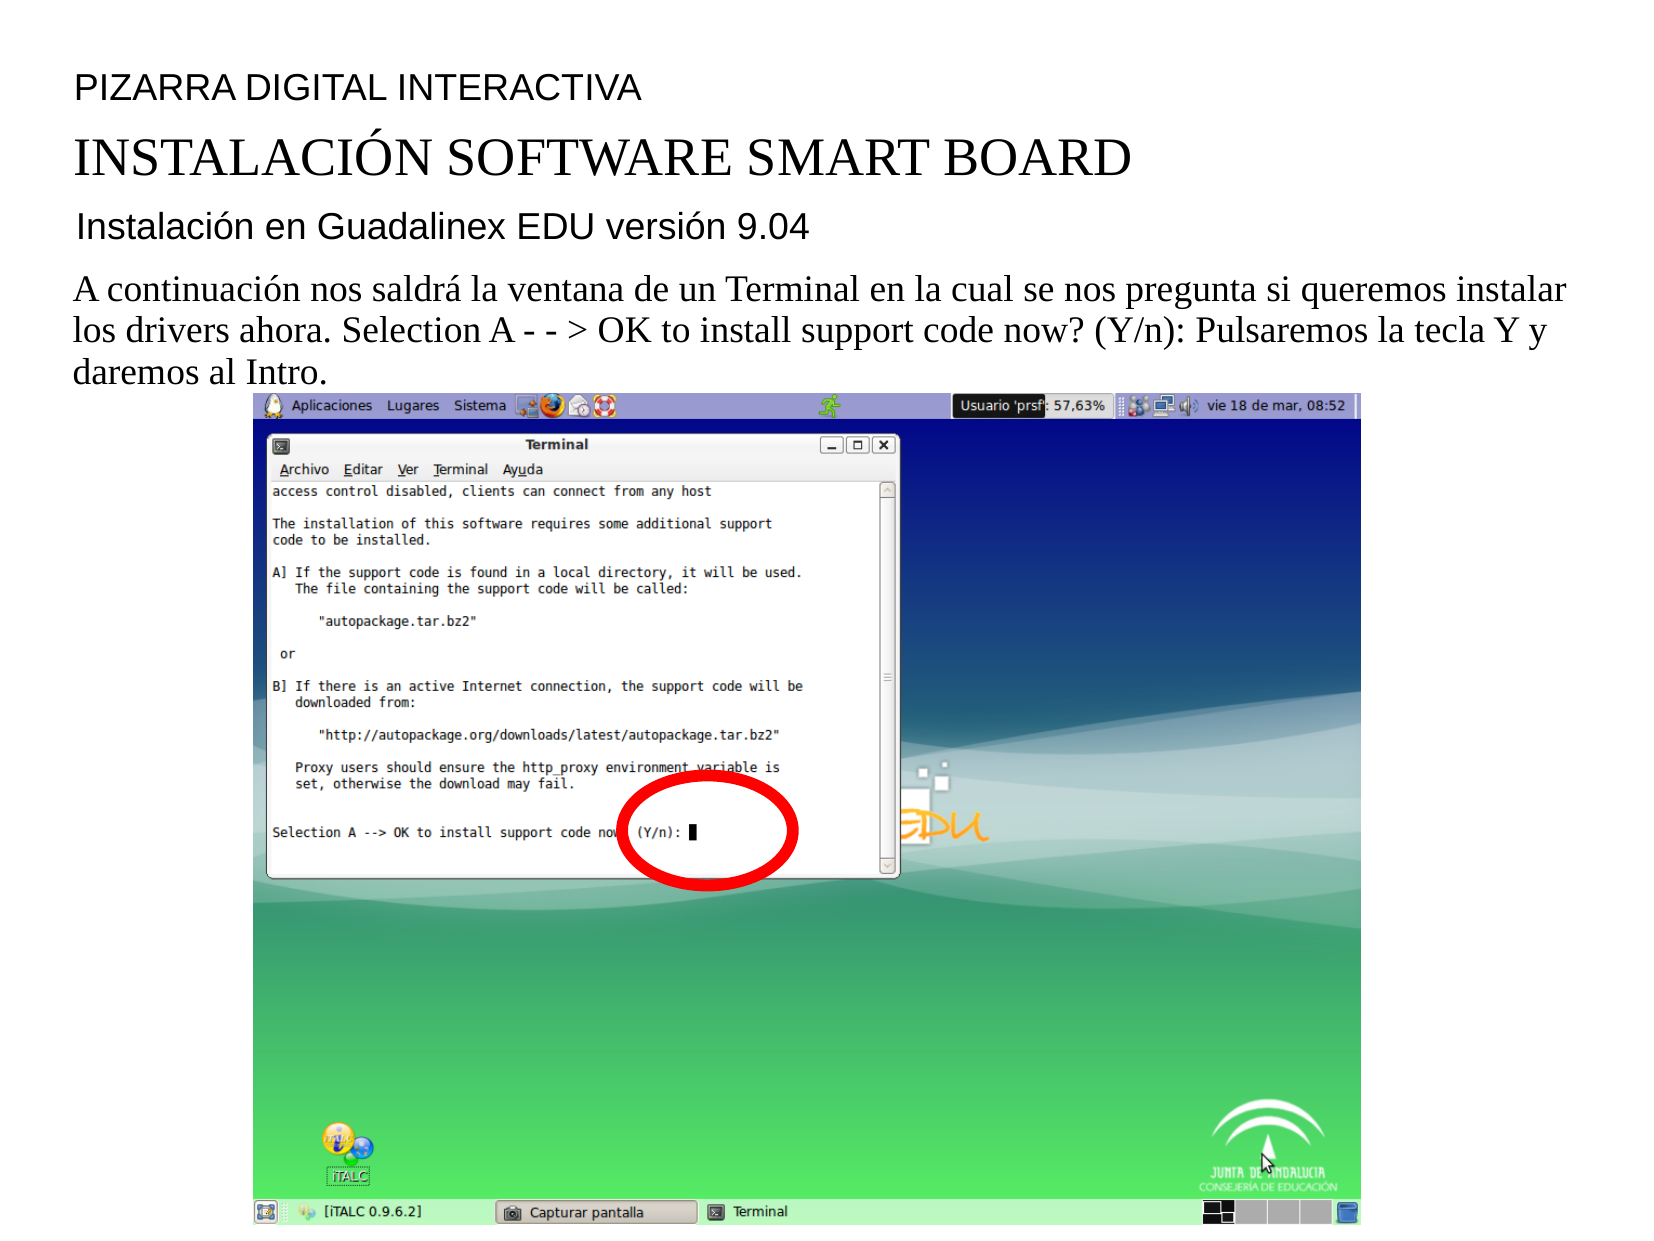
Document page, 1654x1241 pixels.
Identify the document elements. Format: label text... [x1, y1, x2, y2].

picture [253, 393, 1361, 1225]
text_box Instalación en Guadalinex EDU versión 9.04 [61, 197, 1516, 255]
text_box INSTALACIÓN SOFTWARE SMART BOARD [58, 119, 1576, 195]
text_box PIZARRA DIGITAL INTERACTIVA [59, 59, 1566, 116]
text_box A continuación nos saldrá la ventana de un Terminal en la cual se nos pregunta si queremos instalar los drivers ahora. Selection A - - > OK to install support code now? (Y/n): Pulsaremos la tecla Y y daremos al Intro. [57, 260, 1607, 400]
